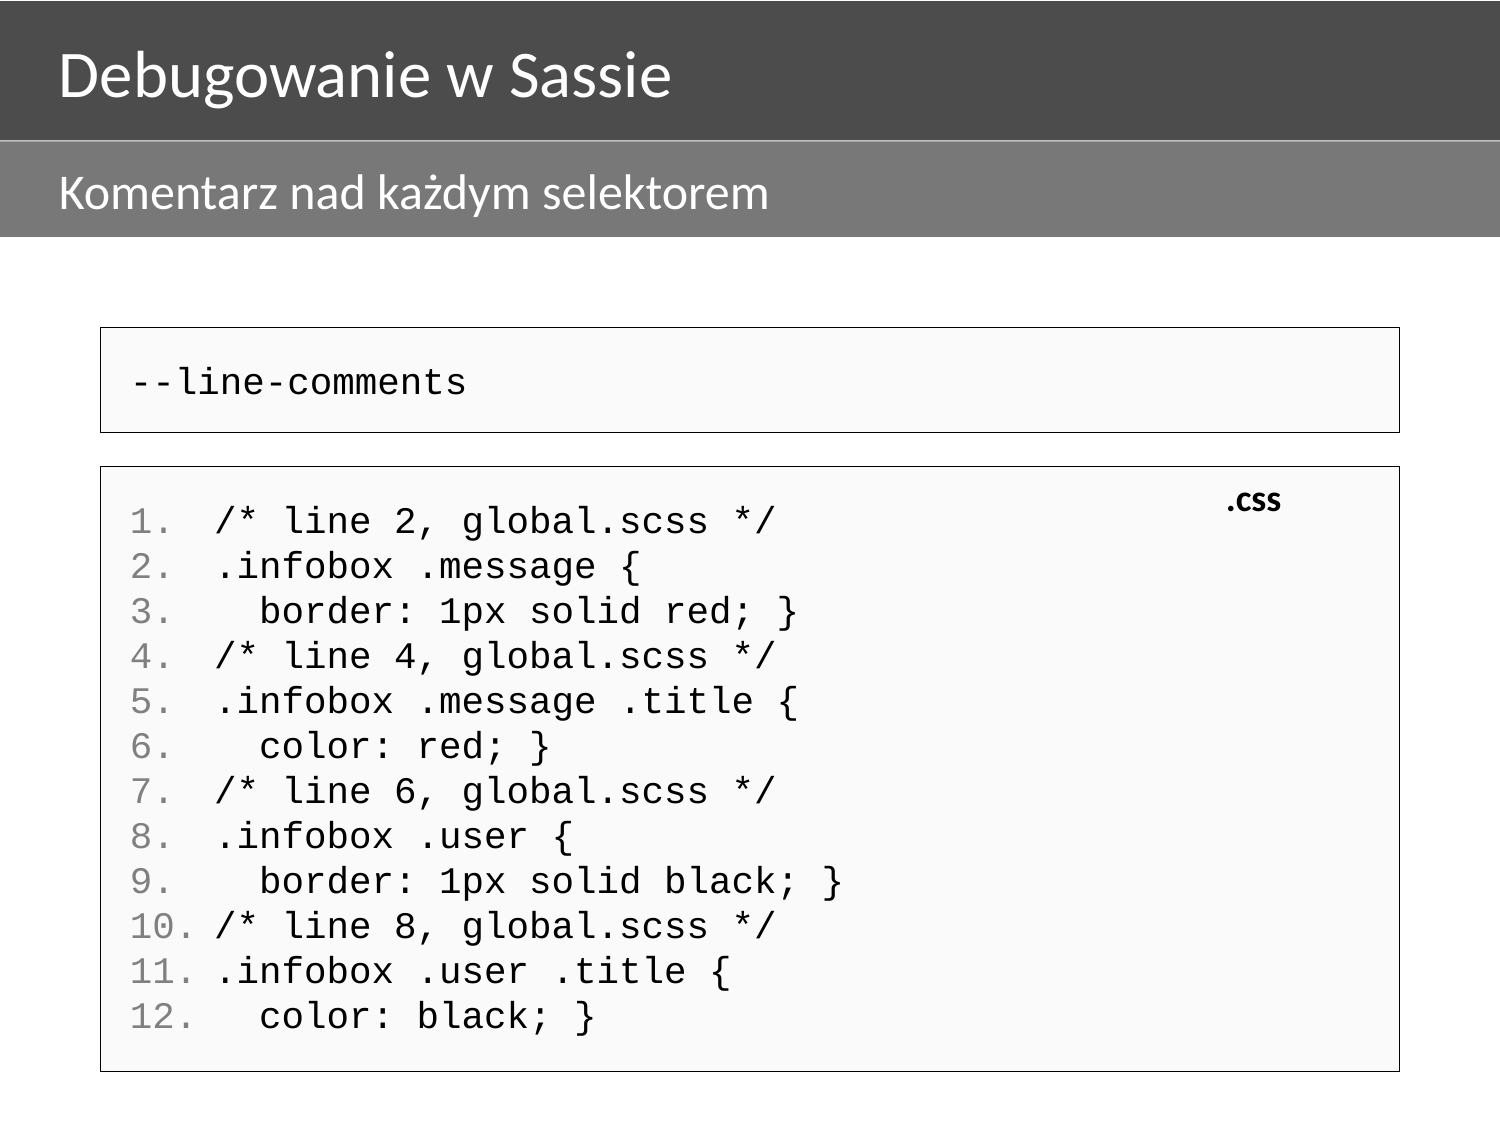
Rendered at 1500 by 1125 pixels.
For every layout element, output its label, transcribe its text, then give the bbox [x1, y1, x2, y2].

text_box /* line 2, global.scss */ .infobox .message { border: 1px solid red; } /* line 4, global.scss */ .infobox .message .title { color: red; } /* line 6, global.scss */ .infobox .user { border: 1px solid black; } /* line 8, global.scss */ .infobox .user .title { color: black; } [100, 466, 1400, 1072]
text_box Debugowanie w Sassie [0, 1, 1500, 140]
text_box --line-comments [100, 327, 1400, 433]
text_box .css [1210, 466, 1400, 528]
text_box Komentarz nad każdym selektorem [0, 141, 1500, 237]
